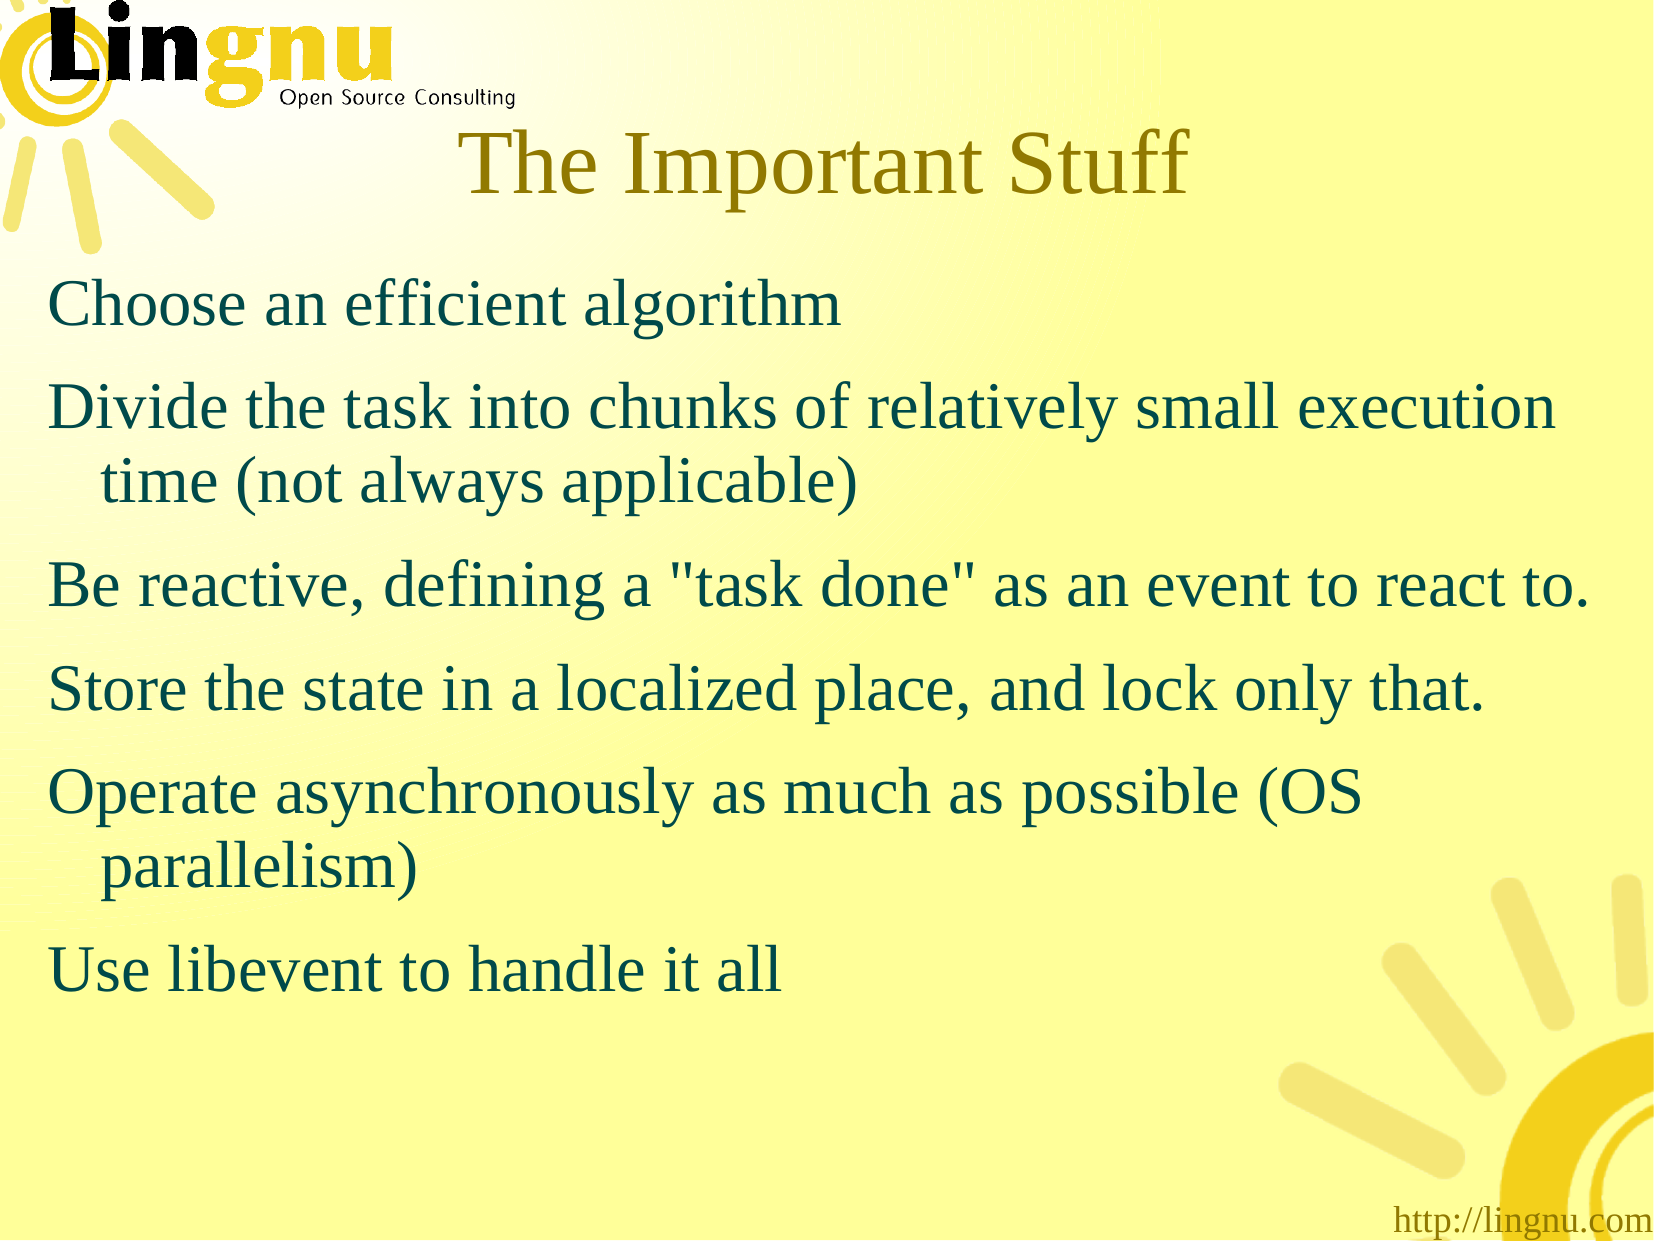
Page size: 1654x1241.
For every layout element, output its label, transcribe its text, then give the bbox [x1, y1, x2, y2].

list Choose an efficient algorithm Divide the task into chunks of relatively small execution time (not always applicable) Be reactive, defining a "task done" as an event to react to. Store the state in a localized place, and lock only that. Operate asynchronously as much as possible (OS parallelism) Use libevent to handle it all [29, 265, 1625, 1211]
picture [0, 0, 516, 256]
title The Important Stuff [118, 58, 1531, 265]
picture [1256, 871, 1654, 1241]
